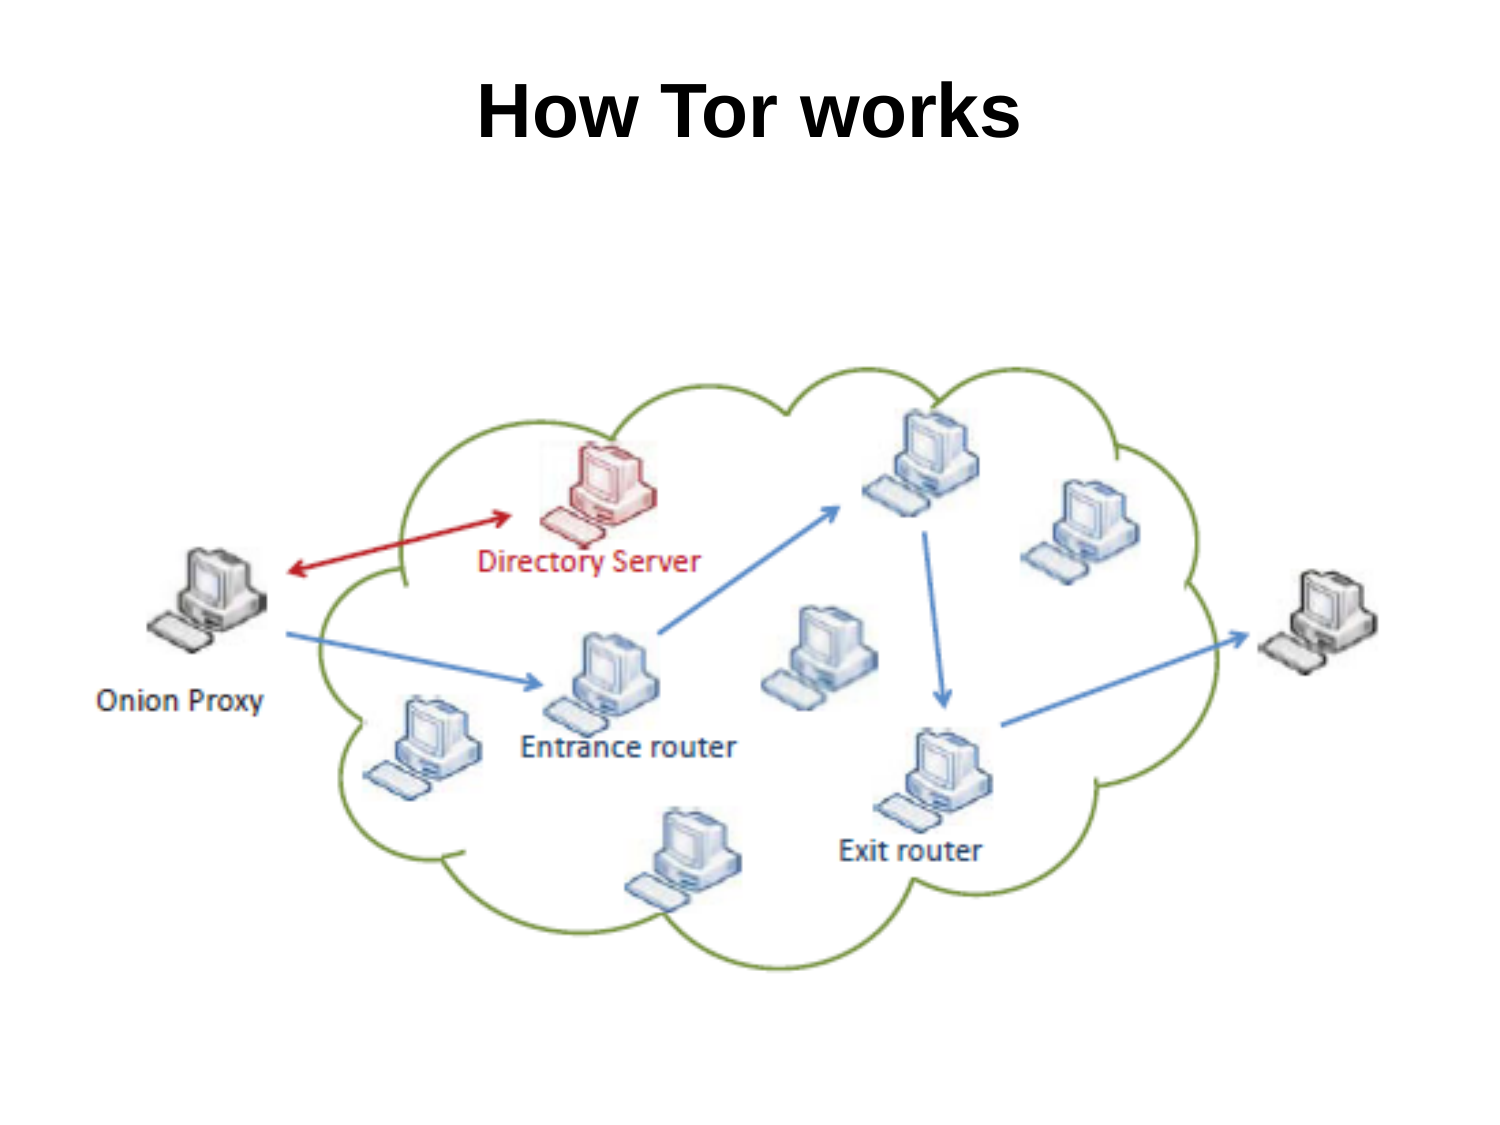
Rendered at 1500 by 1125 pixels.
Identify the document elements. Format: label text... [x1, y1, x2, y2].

picture [74, 278, 1395, 1001]
title How Tor works [75, 44, 1425, 177]
